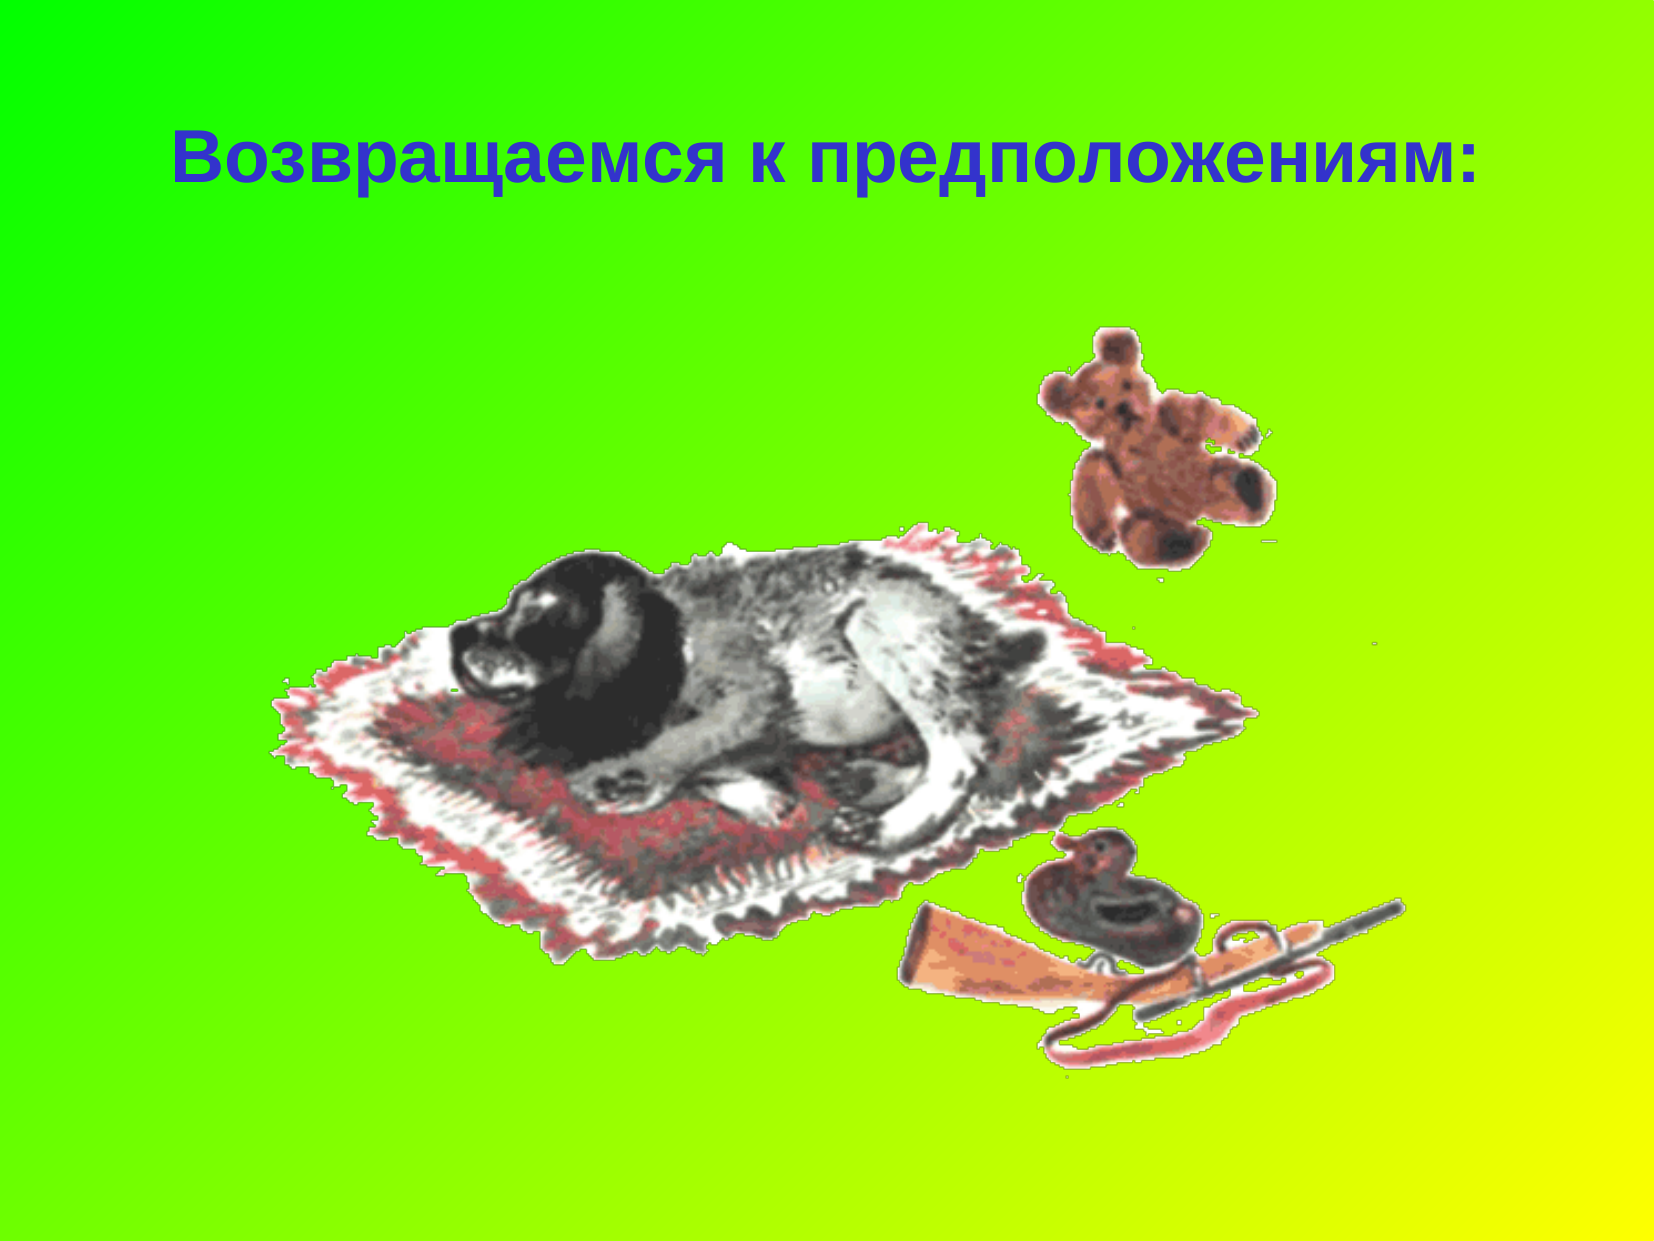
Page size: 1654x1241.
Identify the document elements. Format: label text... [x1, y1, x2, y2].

picture [252, 303, 1424, 1081]
title Возвращаемся к предположениям: [82, 100, 1571, 206]
